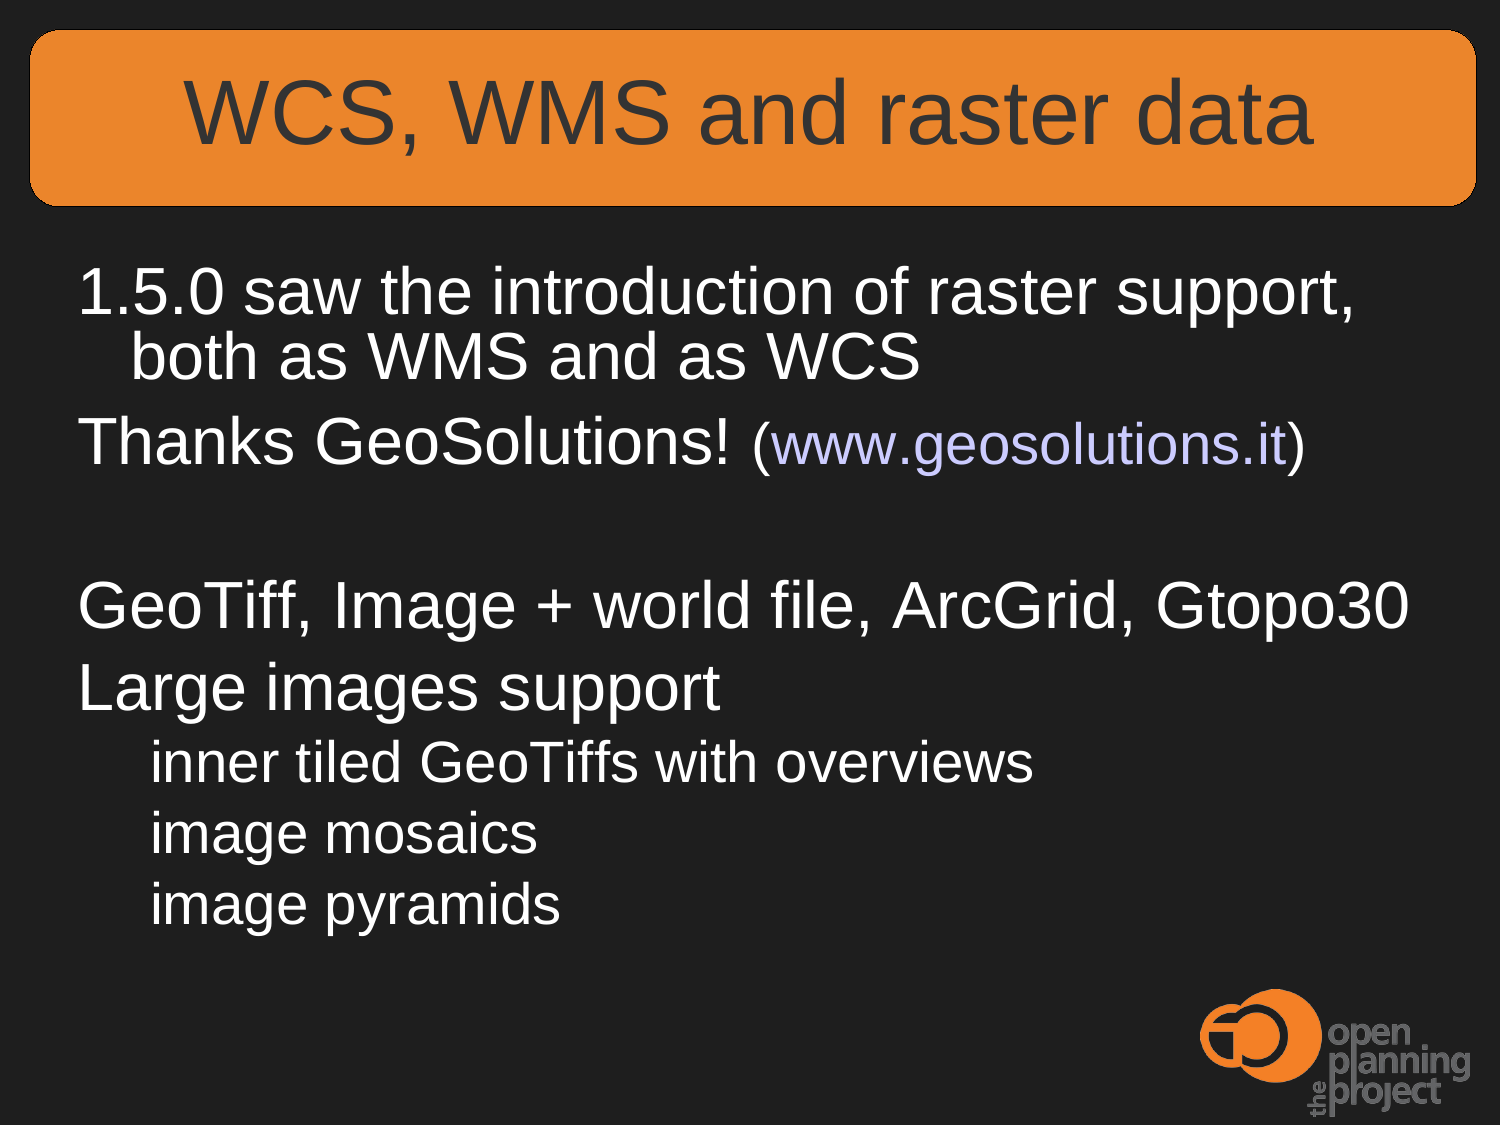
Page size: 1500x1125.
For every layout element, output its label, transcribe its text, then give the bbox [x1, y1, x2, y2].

list 1.5.0 saw the introduction of raster support, both as WMS and as WCS Thanks GeoSolutions! (www.geosolutions.it)‏ GeoTiff, Image + world file, ArcGrid, Gtopo30 Large images support inner tiled GeoTiffs with overviews image mosaics image pyramids [75, 262, 1425, 1046]
title WCS, WMS and raster data [75, 28, 1425, 207]
picture [1200, 989, 1470, 1117]
